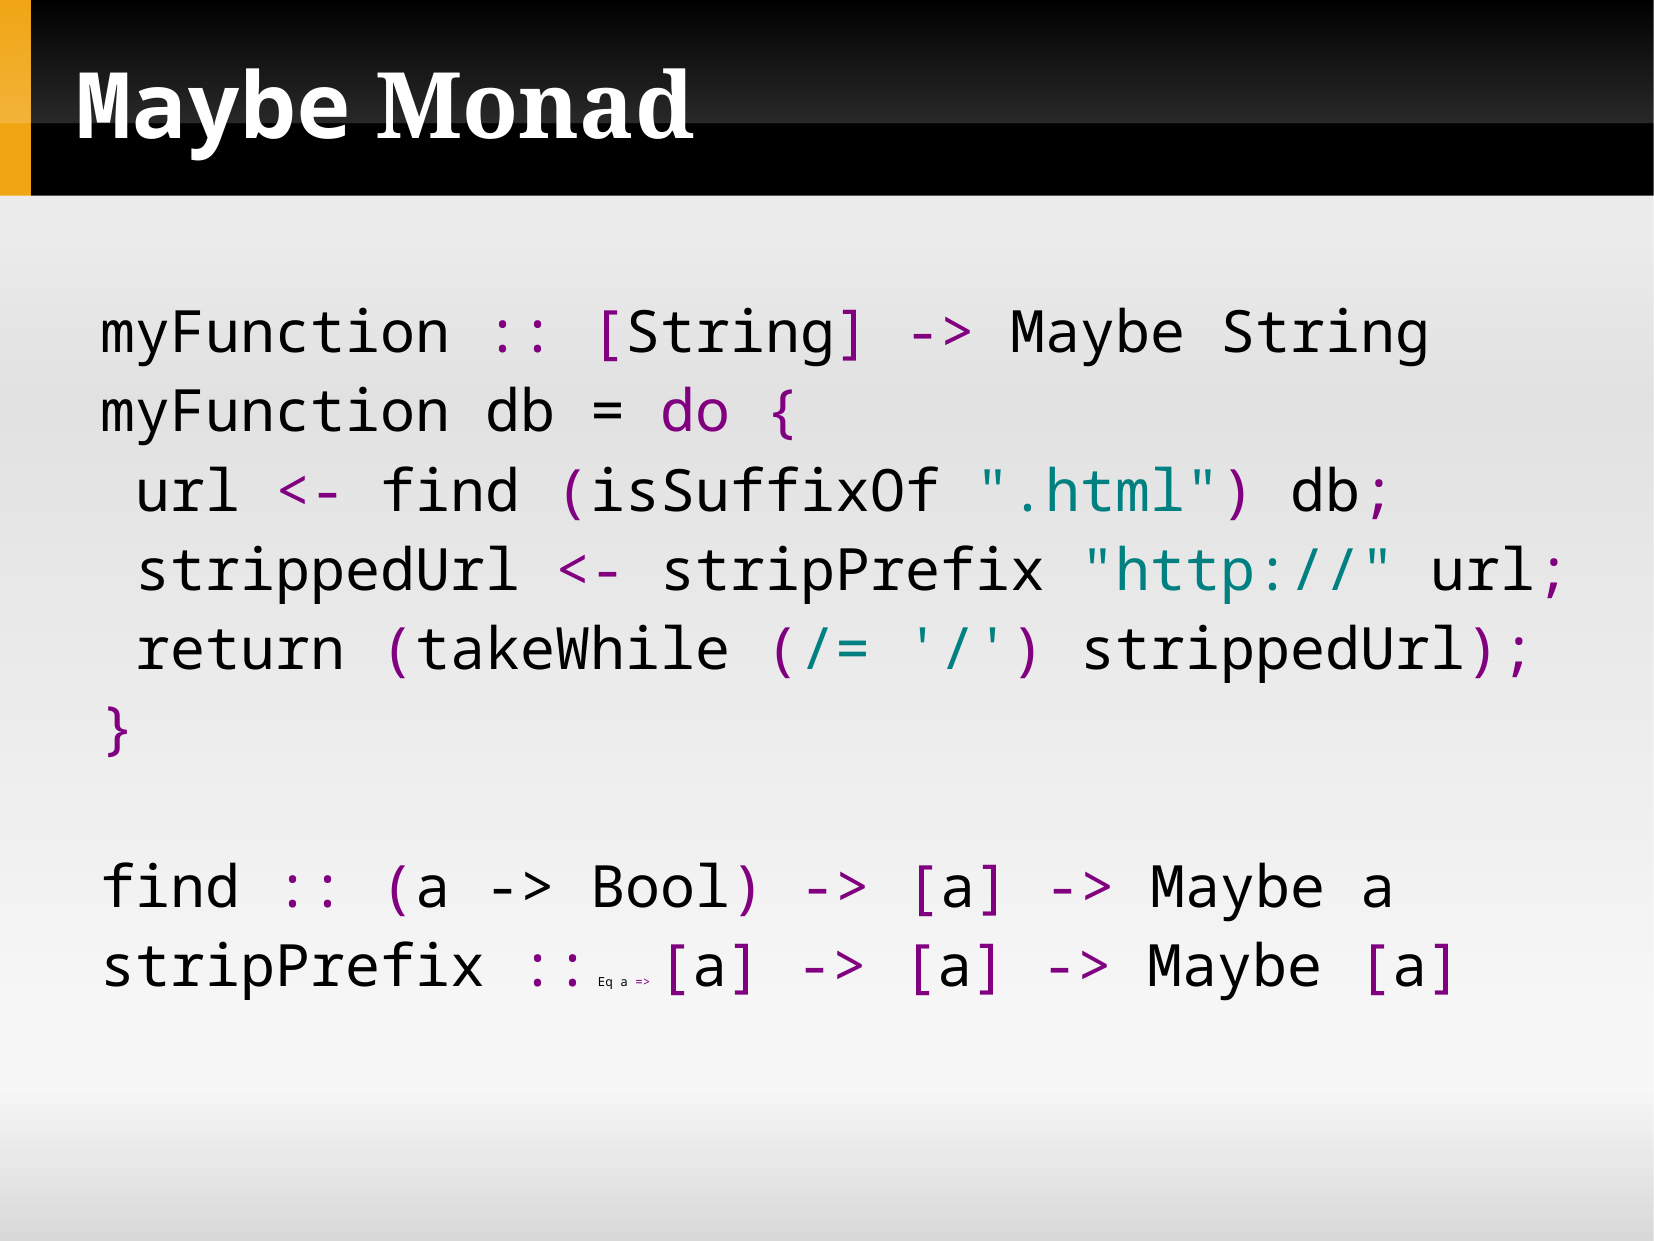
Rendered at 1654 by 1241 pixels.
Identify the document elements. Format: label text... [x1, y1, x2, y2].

picture [0, 0, 1654, 1241]
list myFunction :: [String] -> Maybe String myFunction db = do { url <- find (isSuffixOf ".html") db; strippedUrl <- stripPrefix "http://" url; return (takeWhile (/= '/') strippedUrl); } find :: (a -> Bool) -> [a] -> Maybe a stripPrefix :: Eq a => [a] -> [a] -> Maybe [a] [82, 290, 1571, 1094]
title Maybe Monad [76, 7, 1565, 200]
